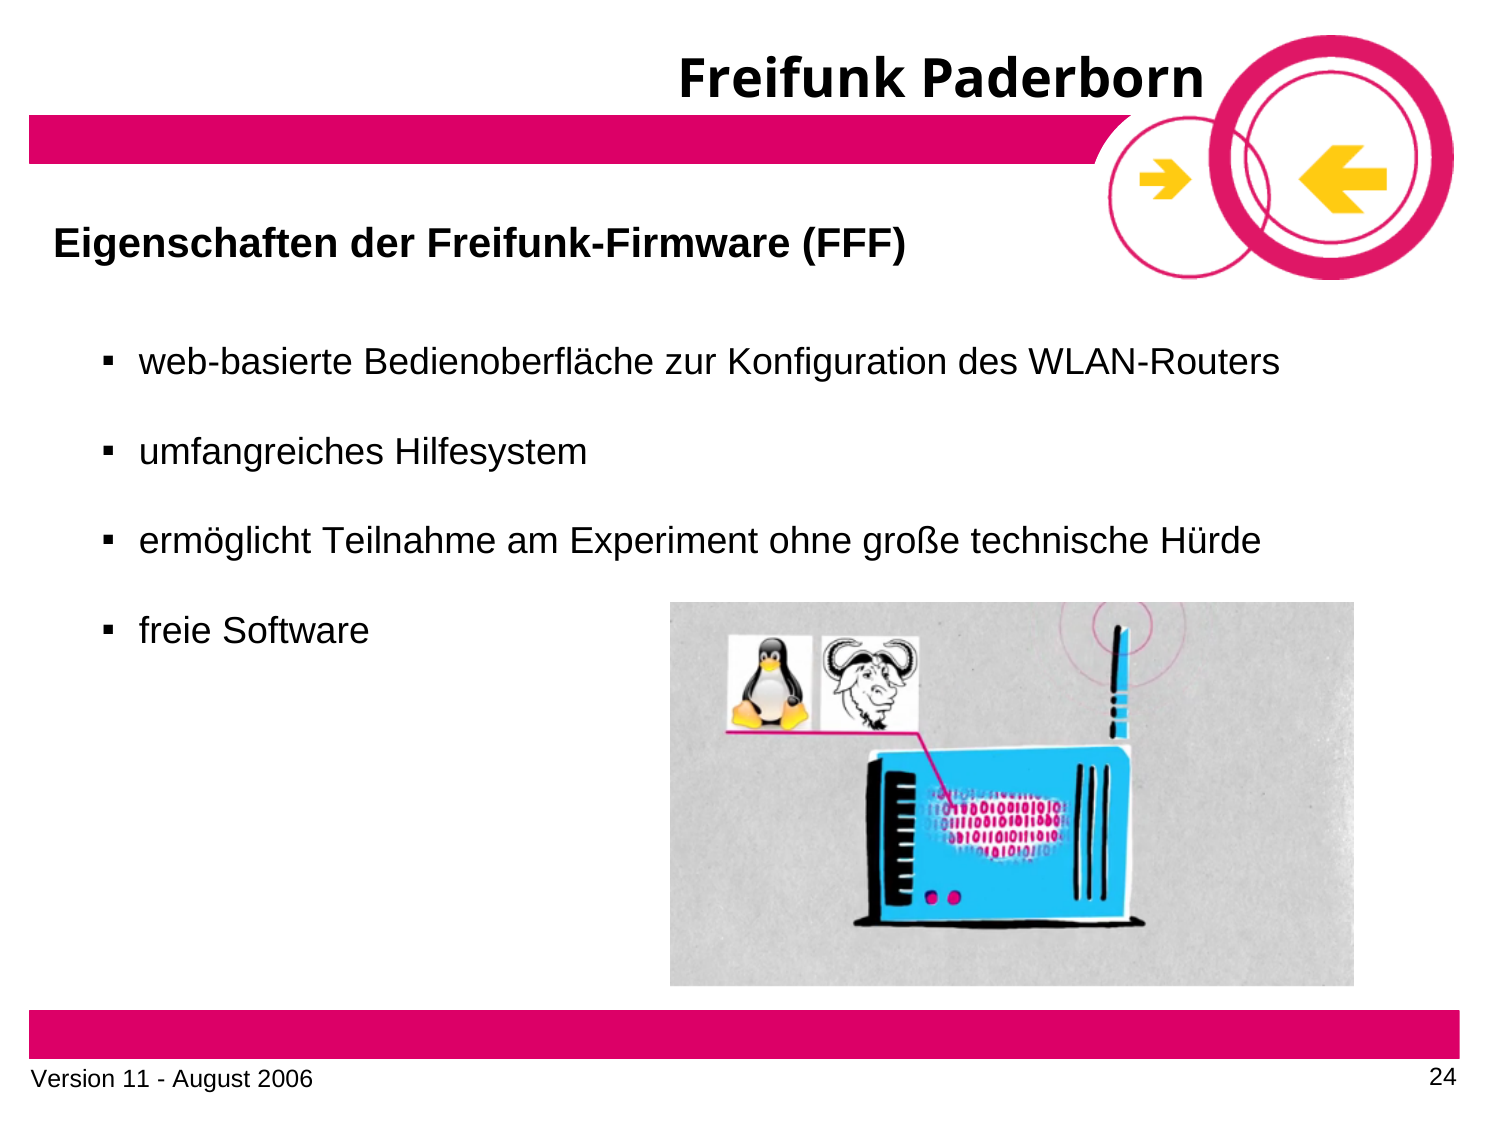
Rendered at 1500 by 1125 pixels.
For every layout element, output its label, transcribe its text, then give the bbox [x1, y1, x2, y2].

picture [670, 602, 1354, 989]
text_box web-basierte Bedienoberfläche zur Konfiguration des WLAN-Routers umfangreiches Hilfesystem ermöglicht Teilnahme am Experiment ohne große technische Hürde freie Software [68, 337, 1297, 976]
text_box Eigenschaften der Freifunk-Firmware (FFF) [53, 216, 1046, 296]
picture [1107, 35, 1454, 280]
